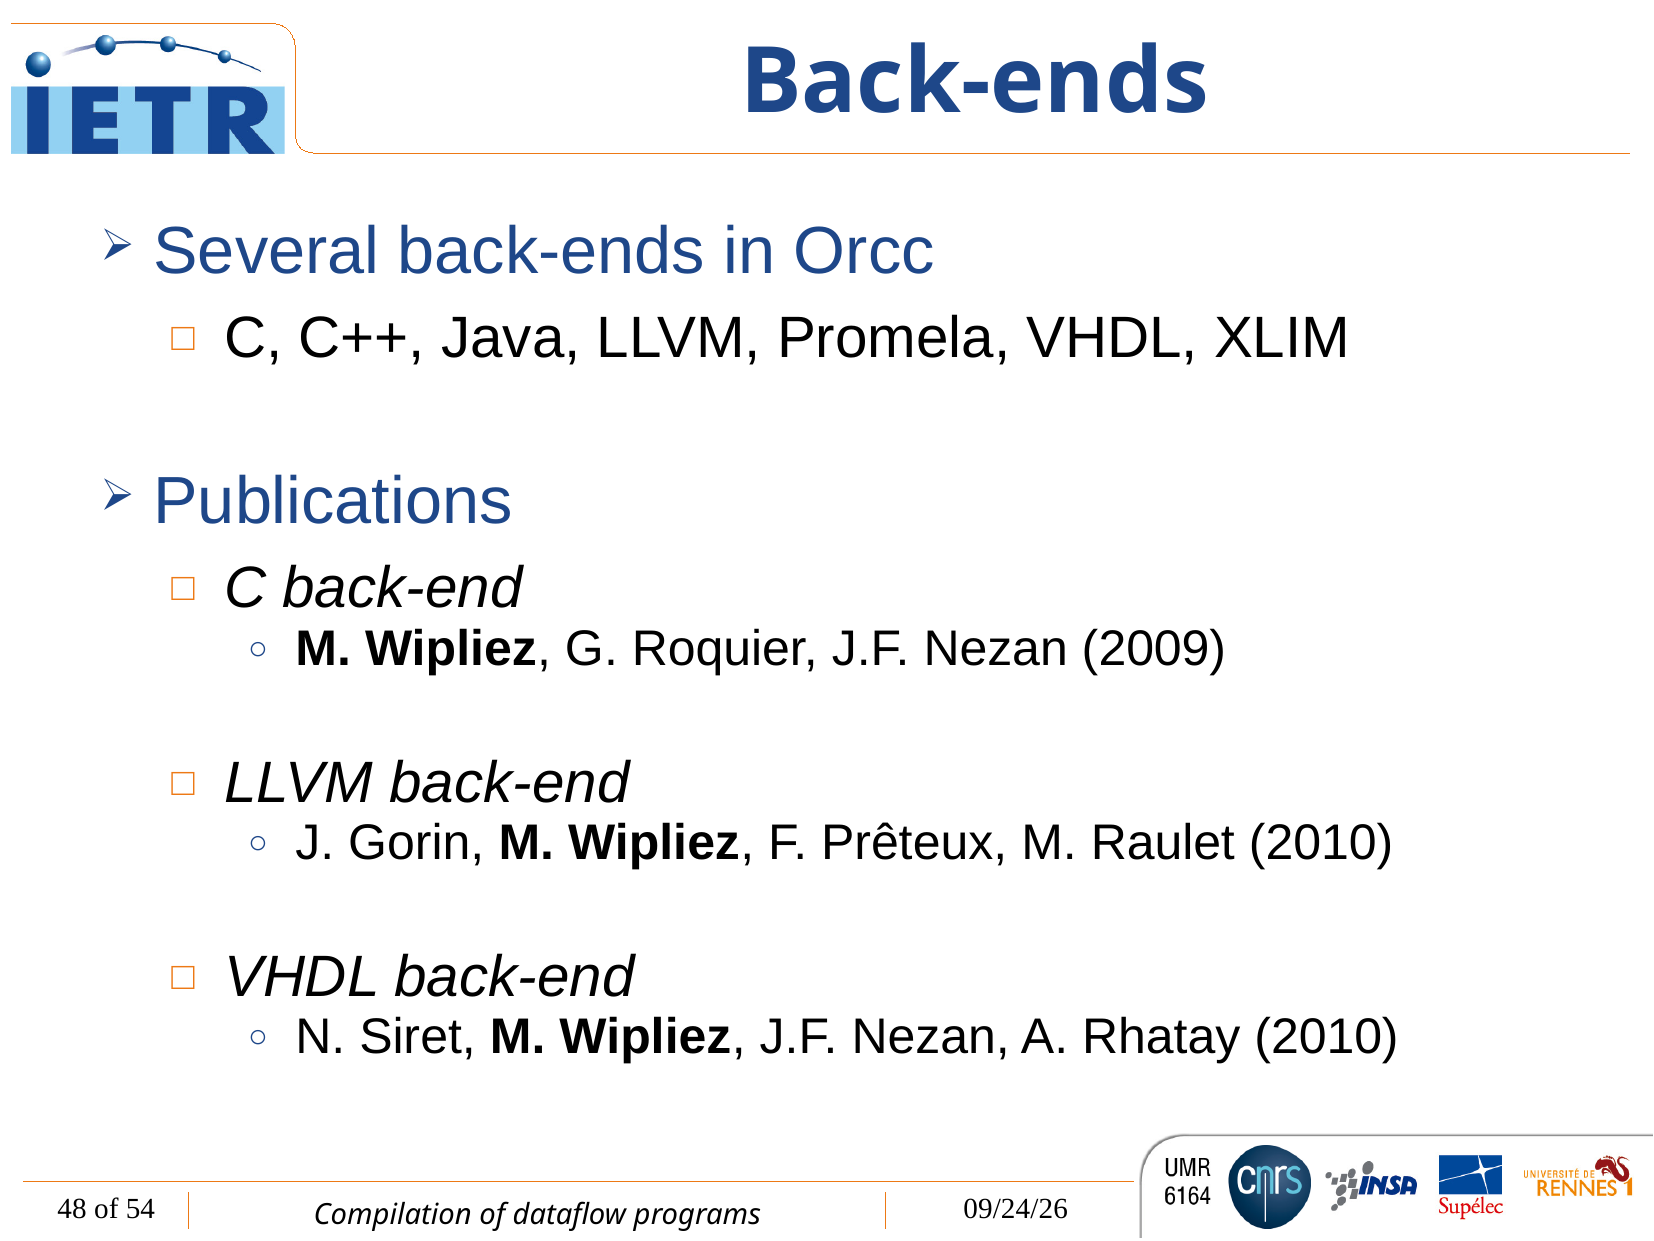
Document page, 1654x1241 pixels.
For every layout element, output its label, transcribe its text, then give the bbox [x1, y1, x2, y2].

title Back-ends [295, 7, 1654, 147]
list Several back-ends in Orcc C, C++, Java, LLVM, Promela, VHDL, XLIM Publications C back-end M. Wipliez, G. Roquier, J.F. Nezan (2009) LLVM back-end J. Gorin, M. Wipliez, F. Prêteux, M. Raulet (2010) VHDL back-end N. Siret, M. Wipliez, J.F. Nezan, A. Rhatay (2010) [82, 212, 1619, 1099]
picture [11, 35, 285, 154]
picture [1139, 1133, 1653, 1238]
